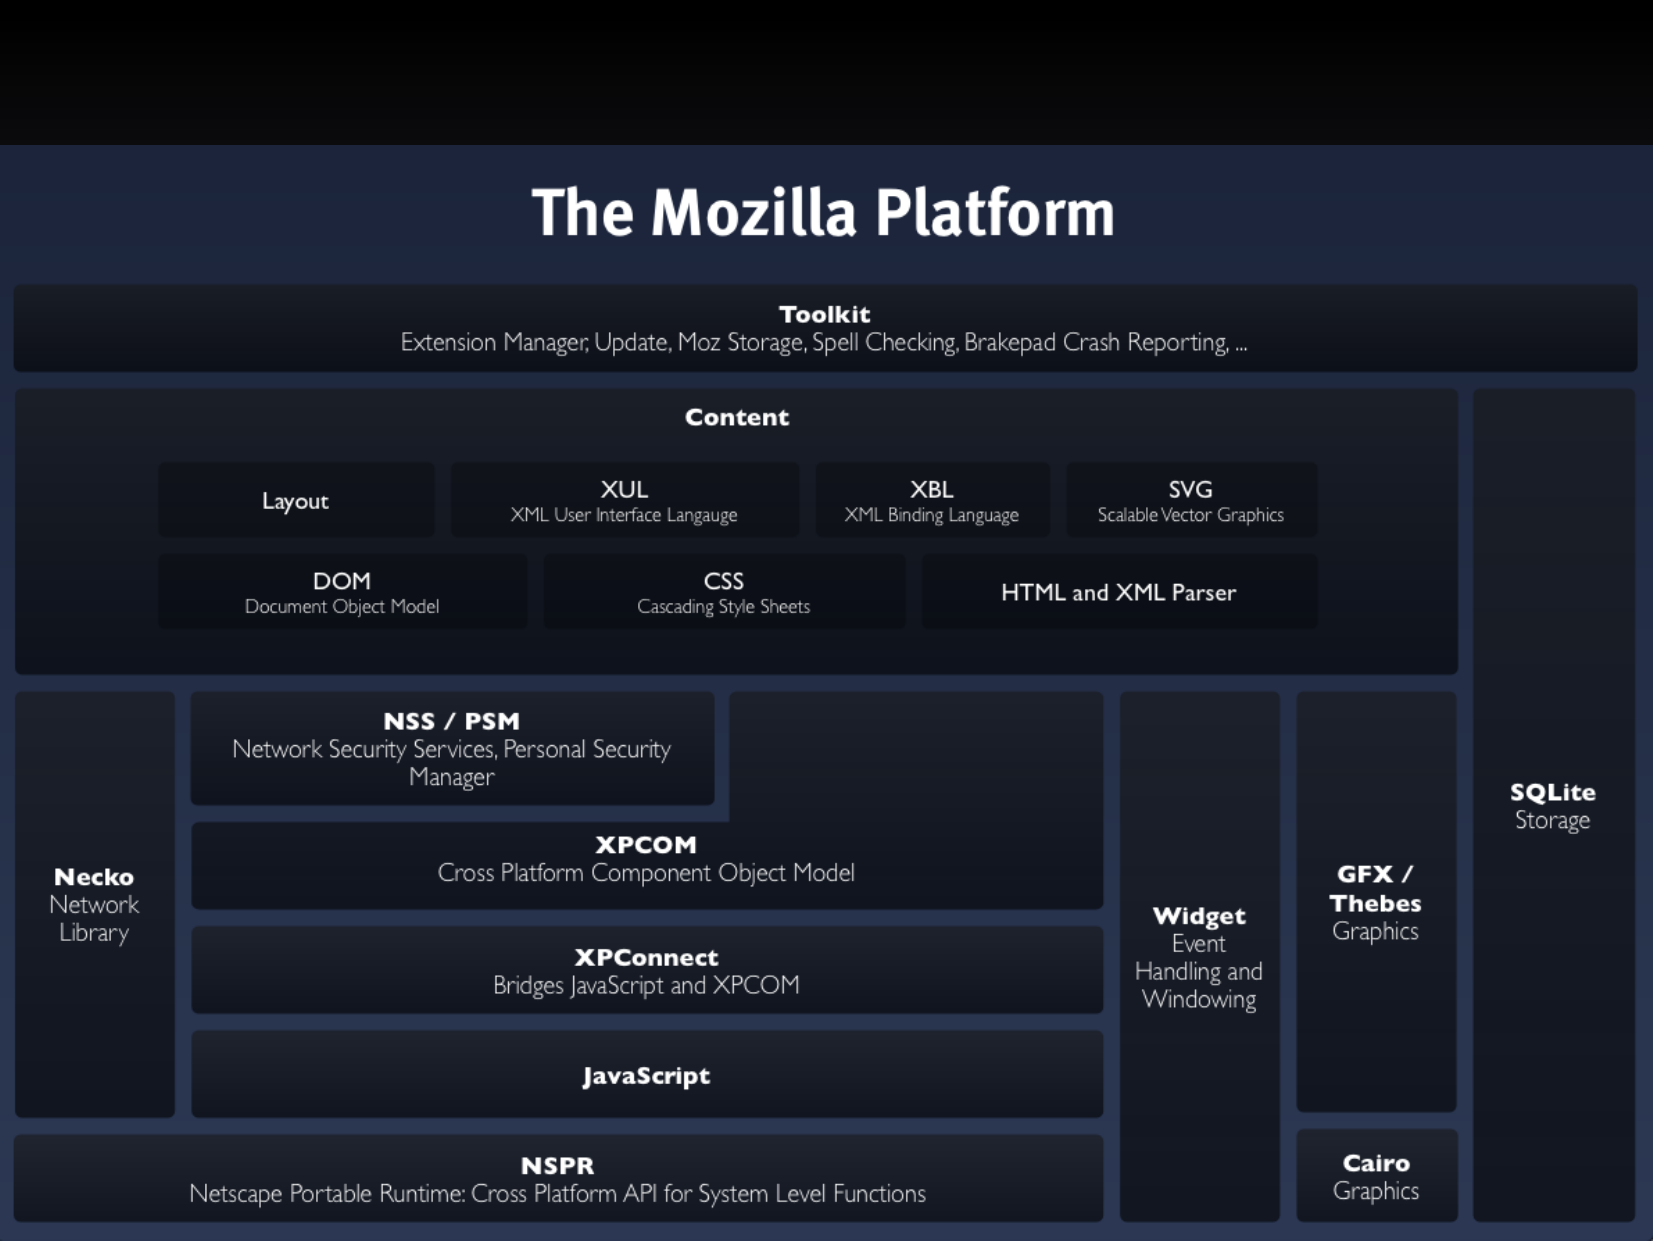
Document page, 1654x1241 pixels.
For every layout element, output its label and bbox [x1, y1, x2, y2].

picture [0, 145, 1653, 1241]
